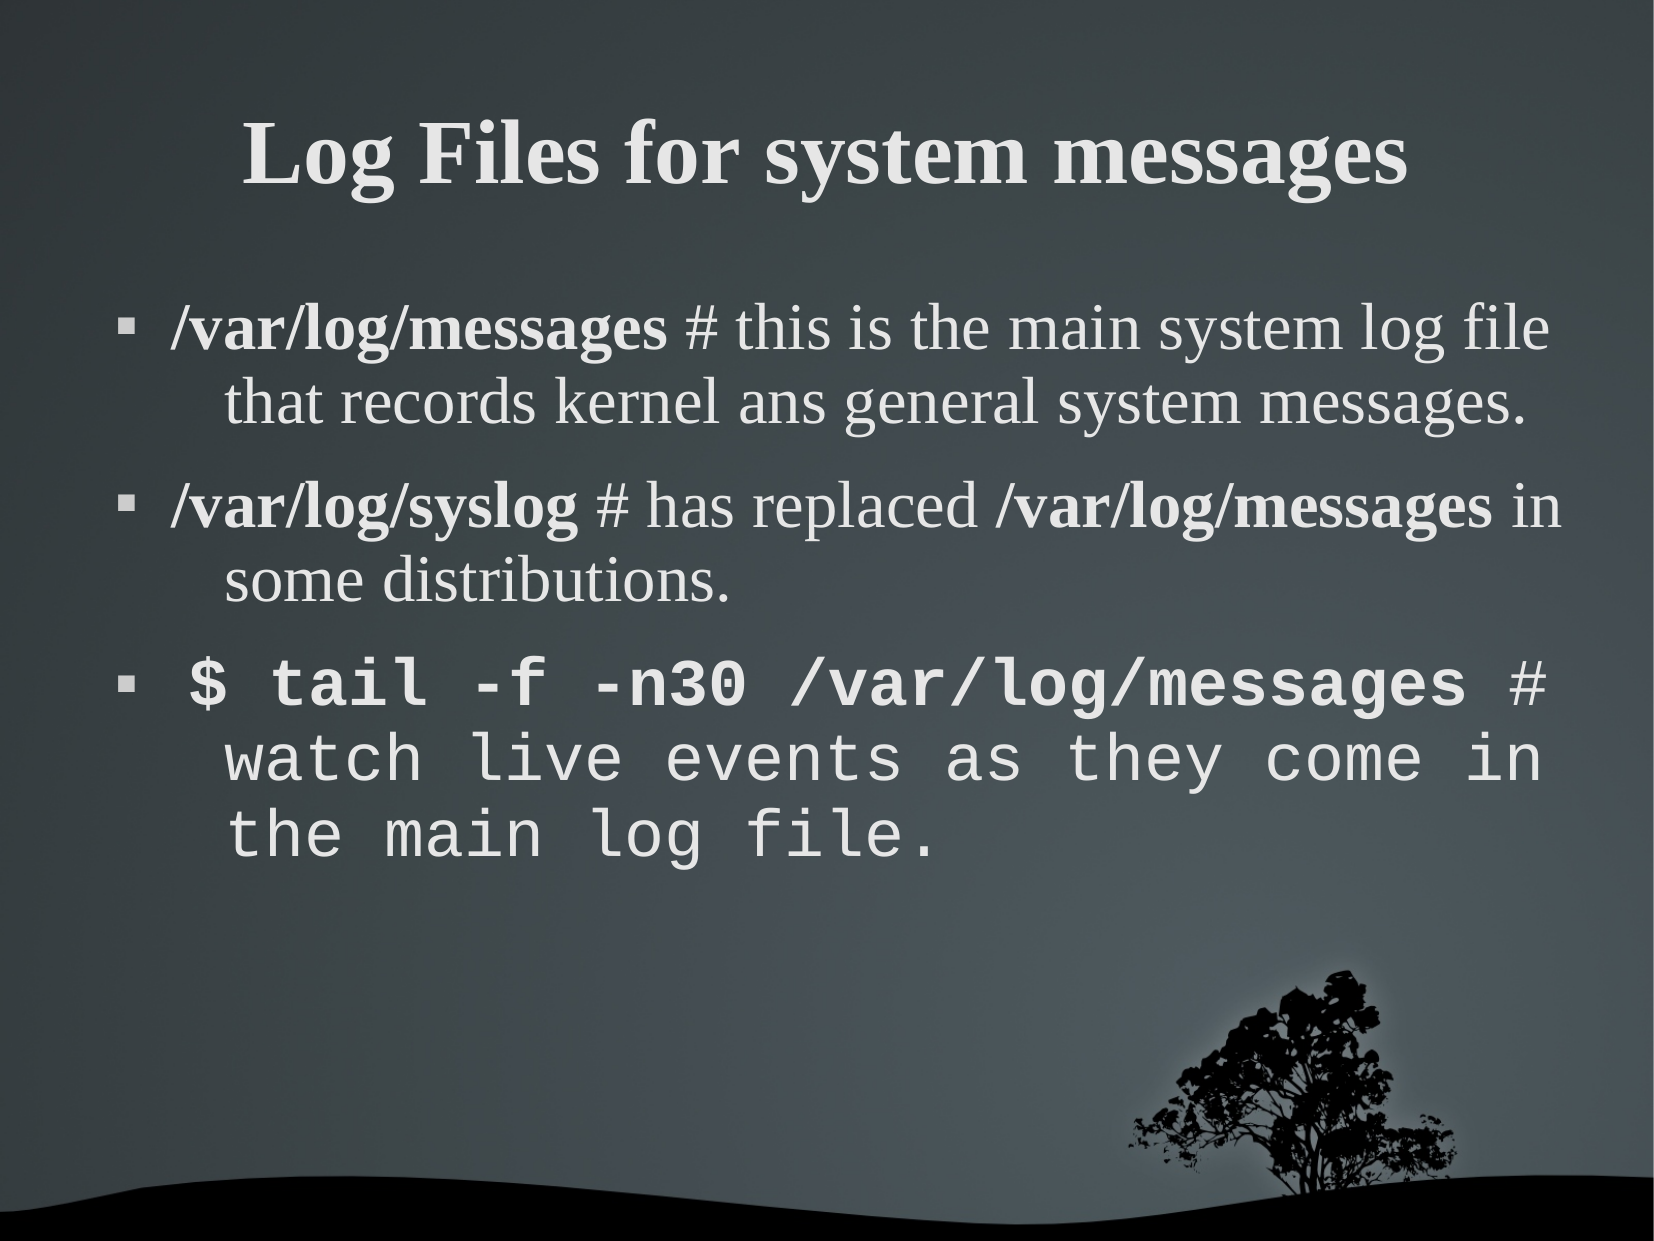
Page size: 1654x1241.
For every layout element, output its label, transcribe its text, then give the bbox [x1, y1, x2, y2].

title Log Files for system messages [82, 33, 1571, 273]
list /var/log/messages # this is the main system log file that records kernel ans general system messages. /var/log/syslog # has replaced /var/log/messages in some distributions. $ tail -f -n30 /var/log/messages # watch live events as they come in the main log file. [82, 290, 1571, 1109]
picture [0, 0, 1654, 1241]
